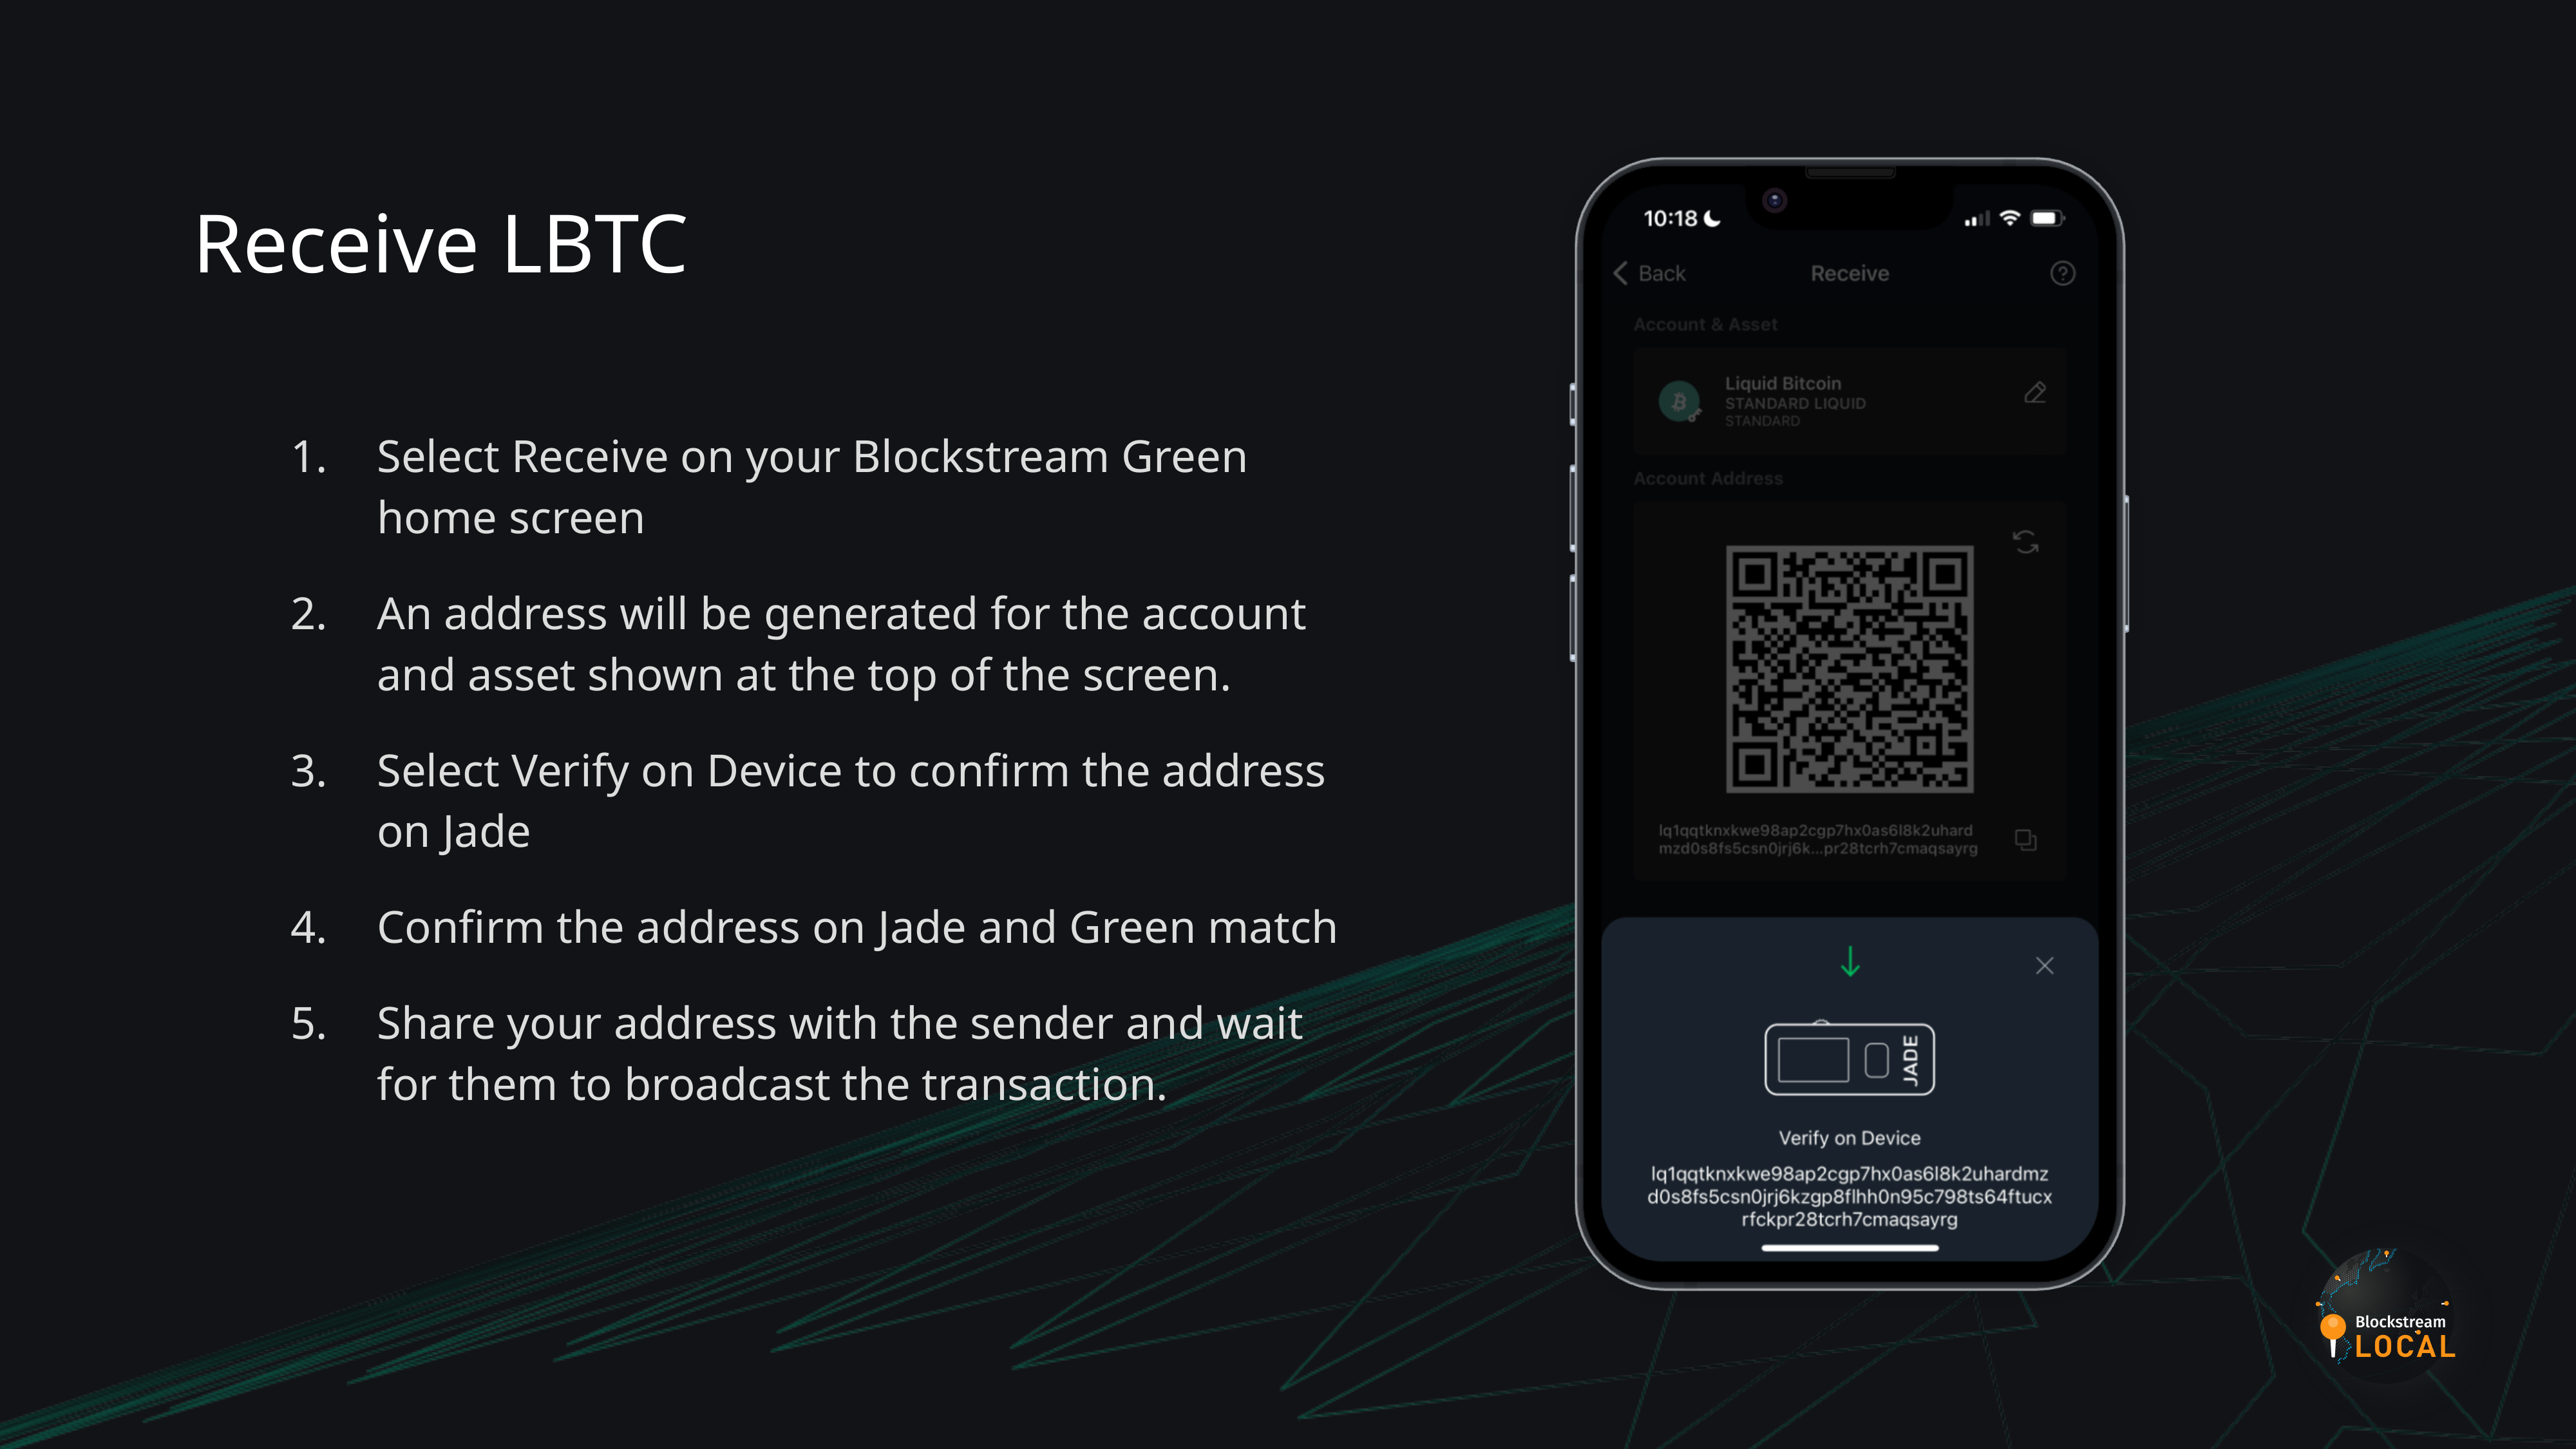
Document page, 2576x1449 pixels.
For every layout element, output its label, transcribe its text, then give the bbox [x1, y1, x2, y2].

text_box Select Receive on your Blockstream Green home screen An address will be generated for the account and asset shown at the top of the screen. Select Verify on Device to confirm the address on Jade Confirm the address on Jade and Green match Share your address with the sender and wait for them to broadcast the transaction. [235, 394, 1151, 1135]
picture [0, 26, 2576, 1449]
list Receive LBTC [180, 188, 1151, 314]
